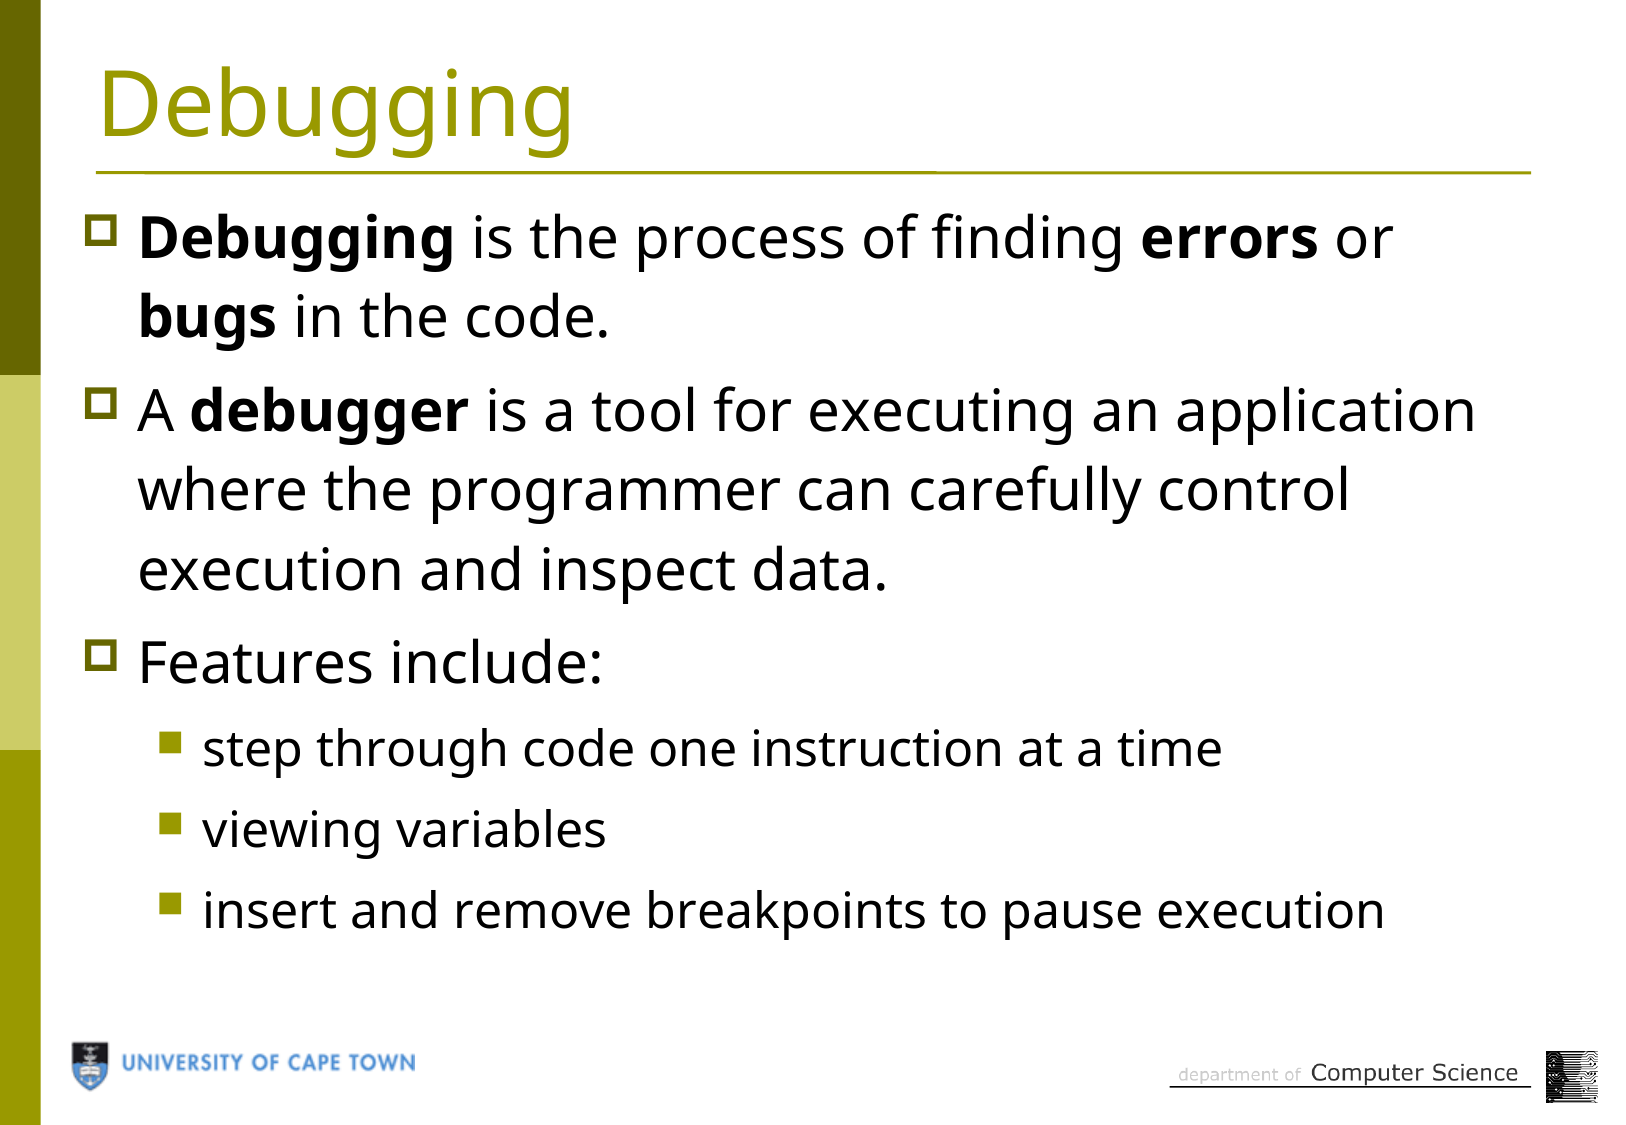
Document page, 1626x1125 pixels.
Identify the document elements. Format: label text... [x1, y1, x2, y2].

picture [61, 1024, 415, 1103]
picture [1546, 1051, 1598, 1103]
picture [1169, 1043, 1532, 1091]
list Debugging is the process of finding errors or bugs in the code. A debugger is a tool for executing an application where the programmer can carefully control execution and inspect data. Features include: step through code one instruction at a time viewing variables insert and remove breakpoints to pause execution [81, 196, 1543, 1005]
title Debugging [81, 14, 1543, 172]
